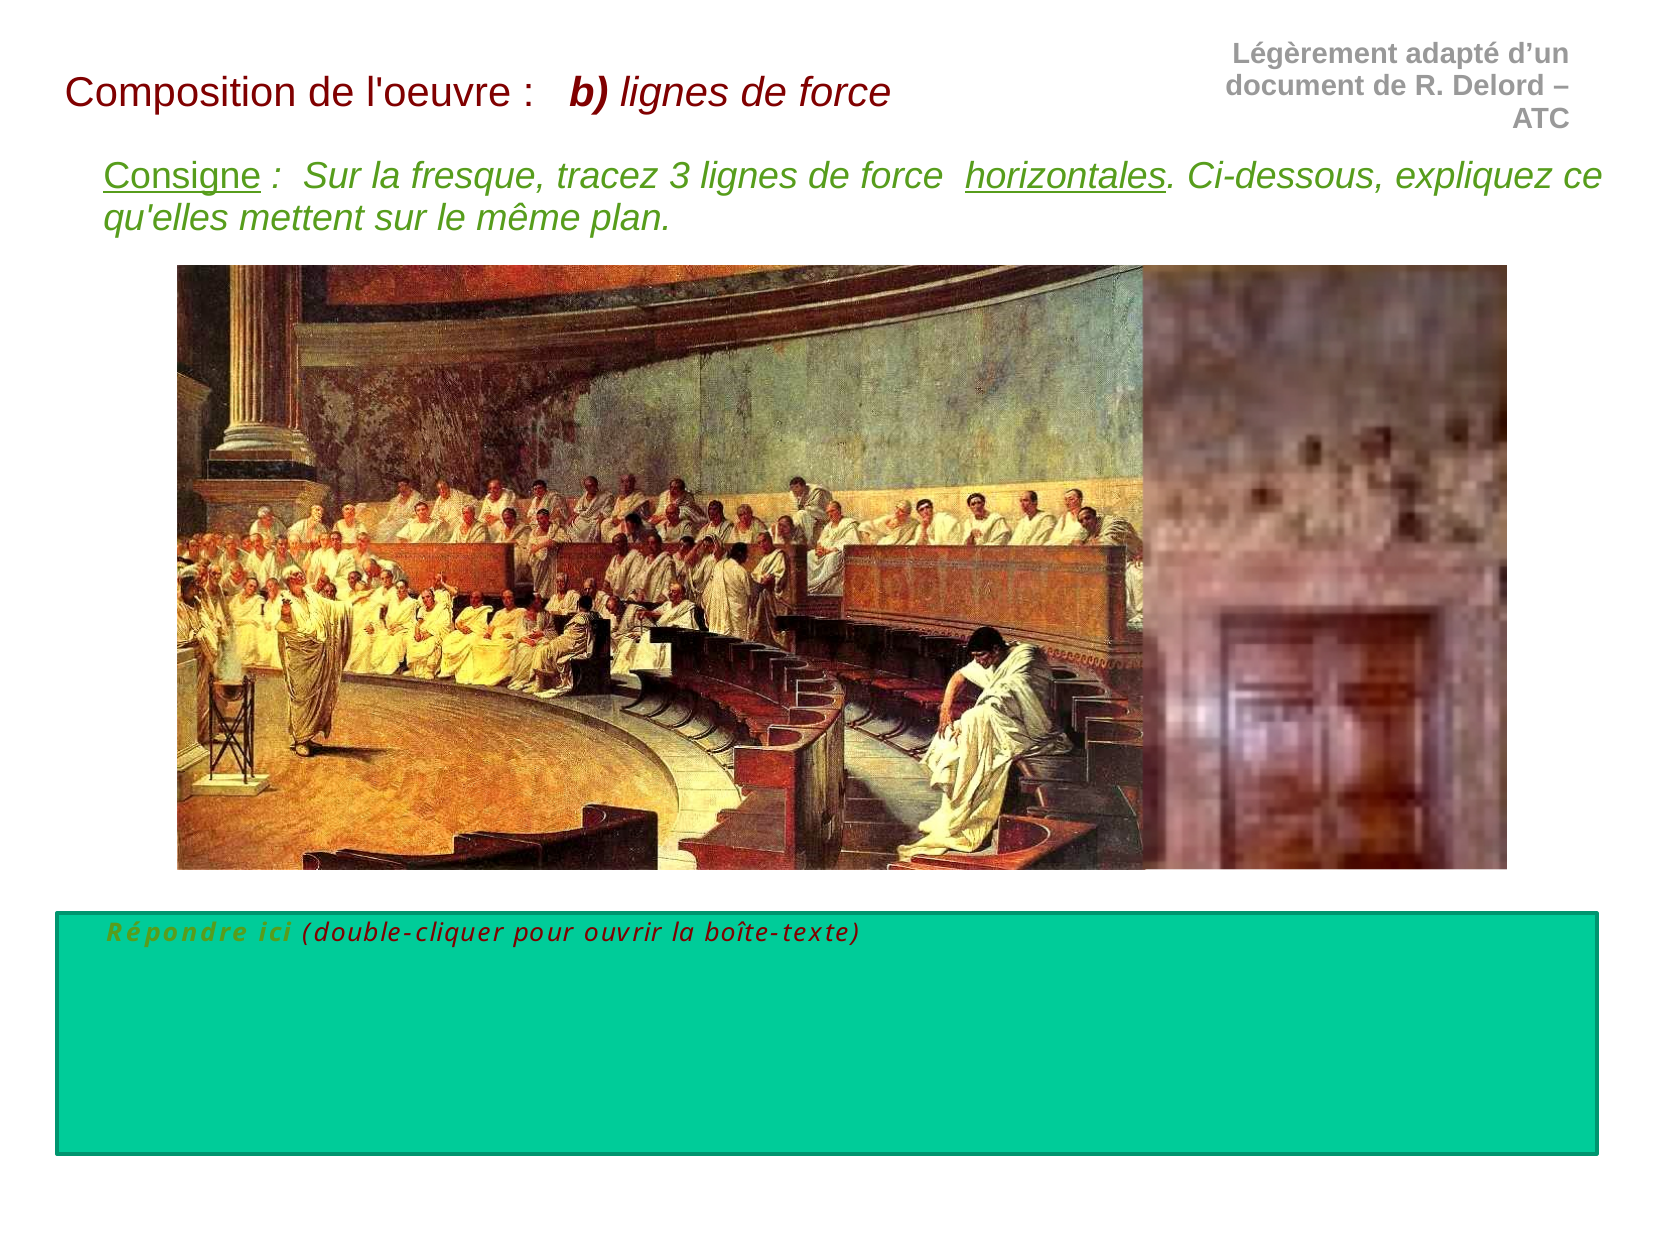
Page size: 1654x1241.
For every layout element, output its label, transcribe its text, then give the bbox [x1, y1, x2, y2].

text_box Légèrement adapté d’un document de R. Delord – ATC [1210, 29, 1612, 78]
title  Composition de l'oeuvre : b) lignes de force [59, 29, 1548, 163]
text_box Consigne : Sur la fresque, tracez 3 lignes de force horizontales. Ci-dessous, expliquez ce qu'elles mettent sur le même plan. [88, 147, 1624, 266]
picture [177, 265, 1507, 870]
chart [59, 915, 1595, 1152]
